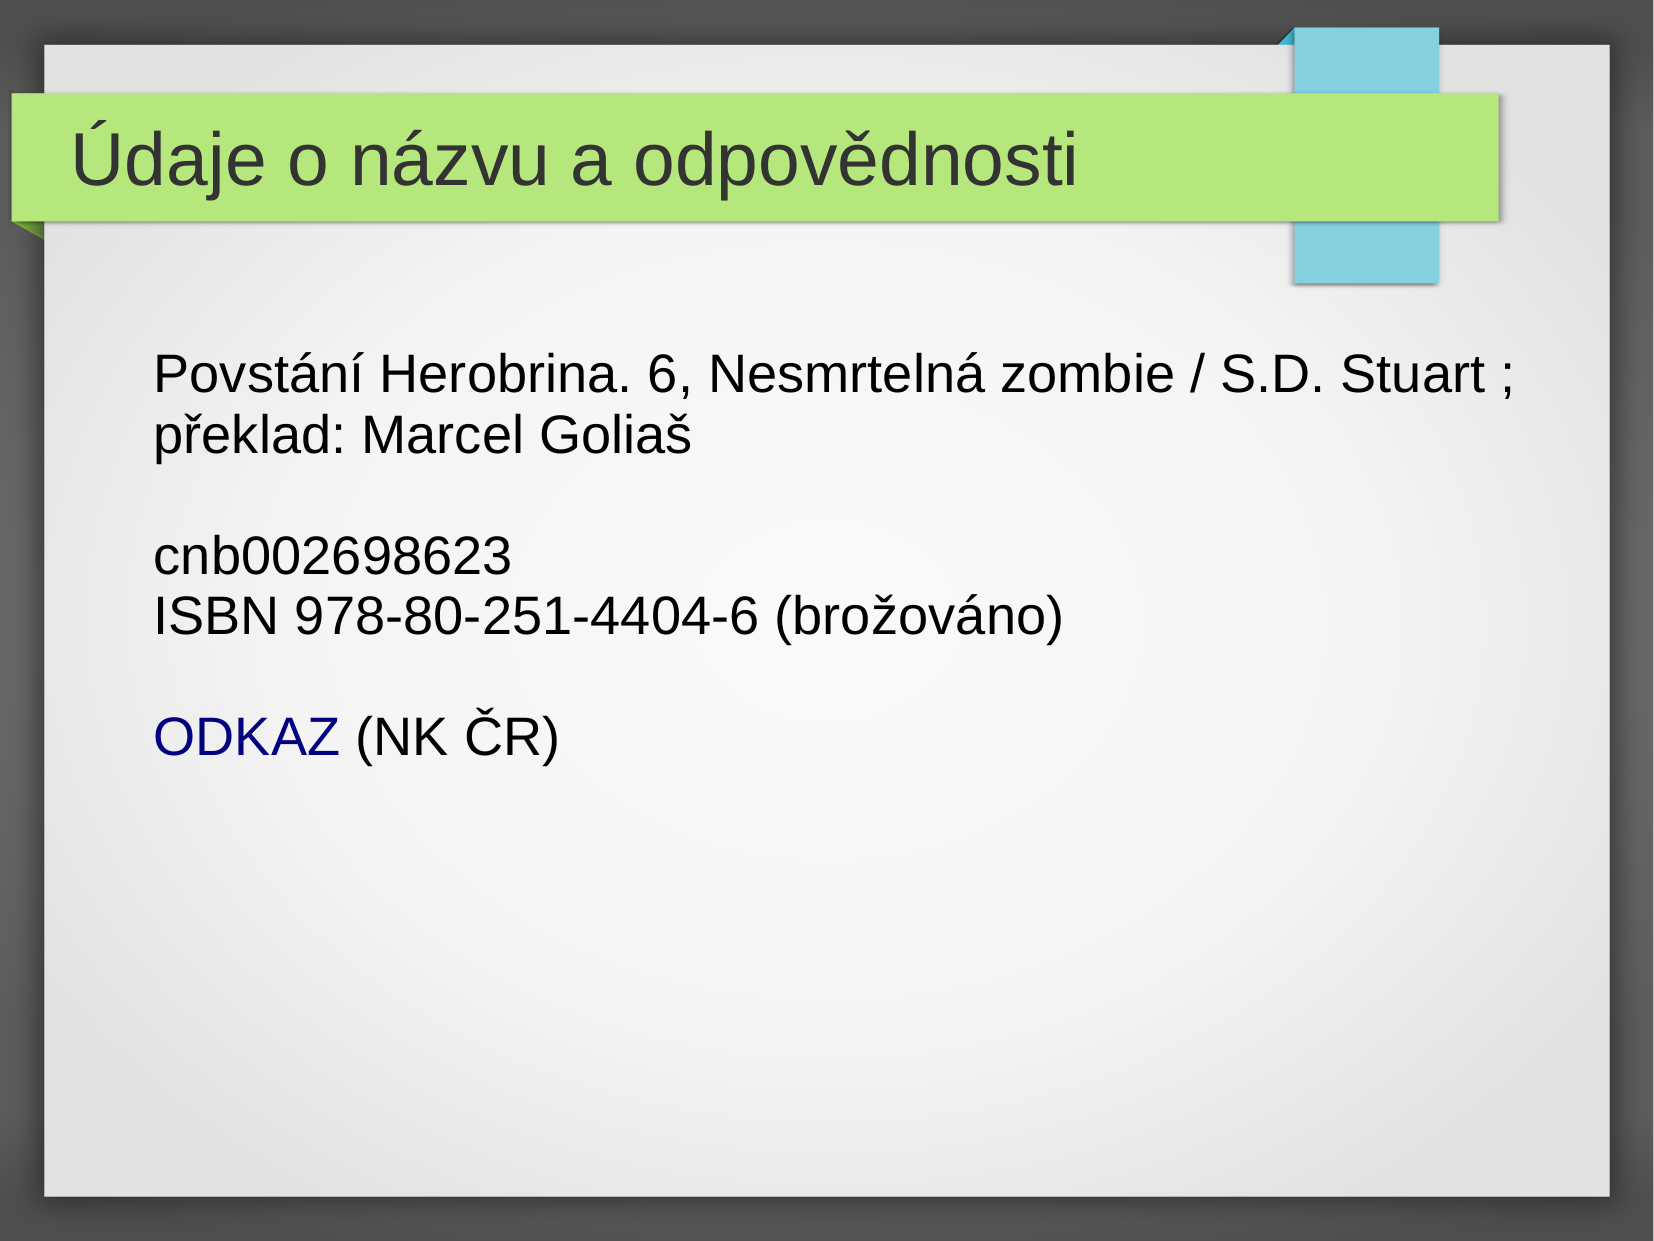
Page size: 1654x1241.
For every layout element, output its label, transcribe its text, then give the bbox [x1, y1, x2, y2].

picture [0, 0, 1654, 1241]
title Údaje o názvu a odpovědnosti [70, 106, 1229, 213]
list Povstání Herobrina. 6, Nesmrtelná zombie / S.D. Stuart ; překlad: Marcel Goliaš cnb002698623 ISBN 978-80-251-4404-6 (brožováno) ODKAZ (NK ČR) [82, 343, 1538, 1063]
